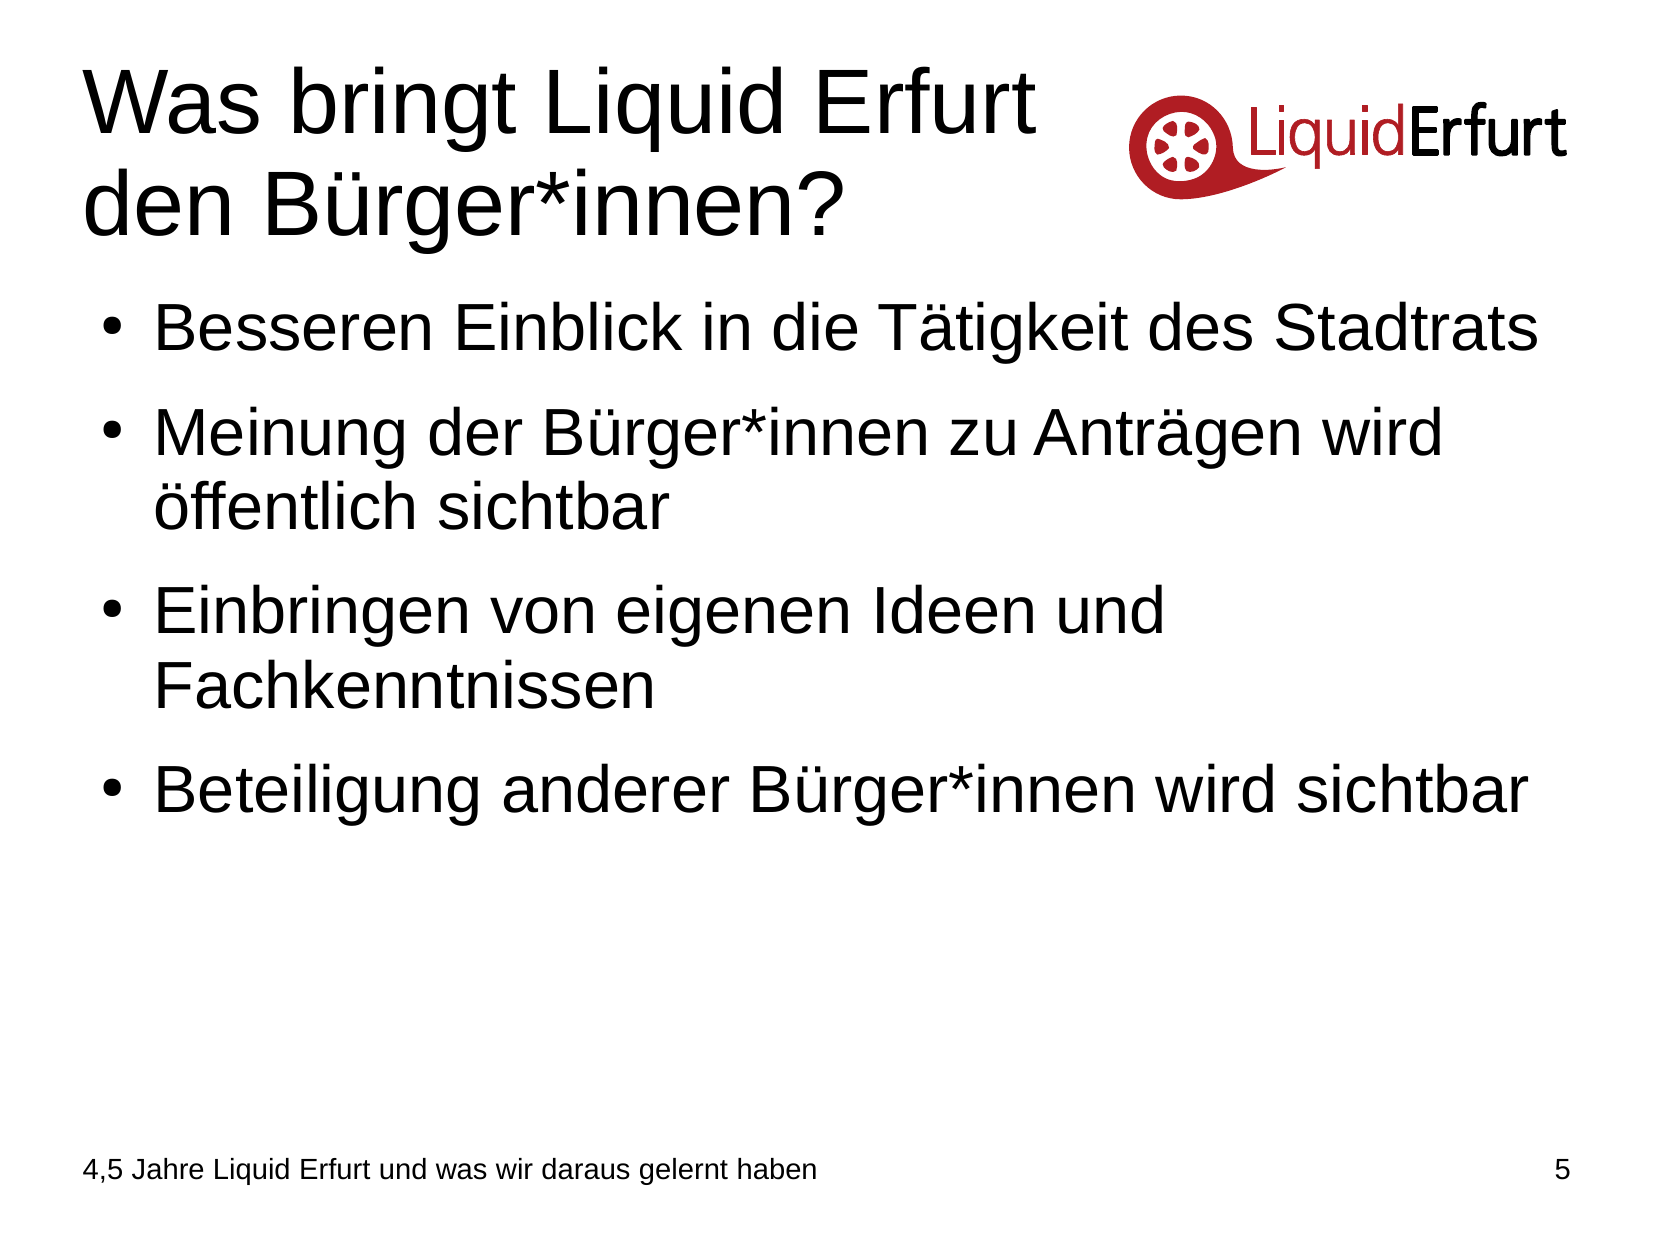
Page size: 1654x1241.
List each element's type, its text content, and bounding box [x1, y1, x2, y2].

list Besseren Einblick in die Tätigkeit des Stadtrats Meinung der Bürger*innen zu Anträgen wird öffentlich sichtbar Einbringen von eigenen Ideen und Fachkenntnissen Beteiligung anderer Bürger*innen wird sichtbar [82, 290, 1571, 1111]
title Was bringt Liquid Erfurt den Bürger*innen? [82, 49, 1571, 257]
